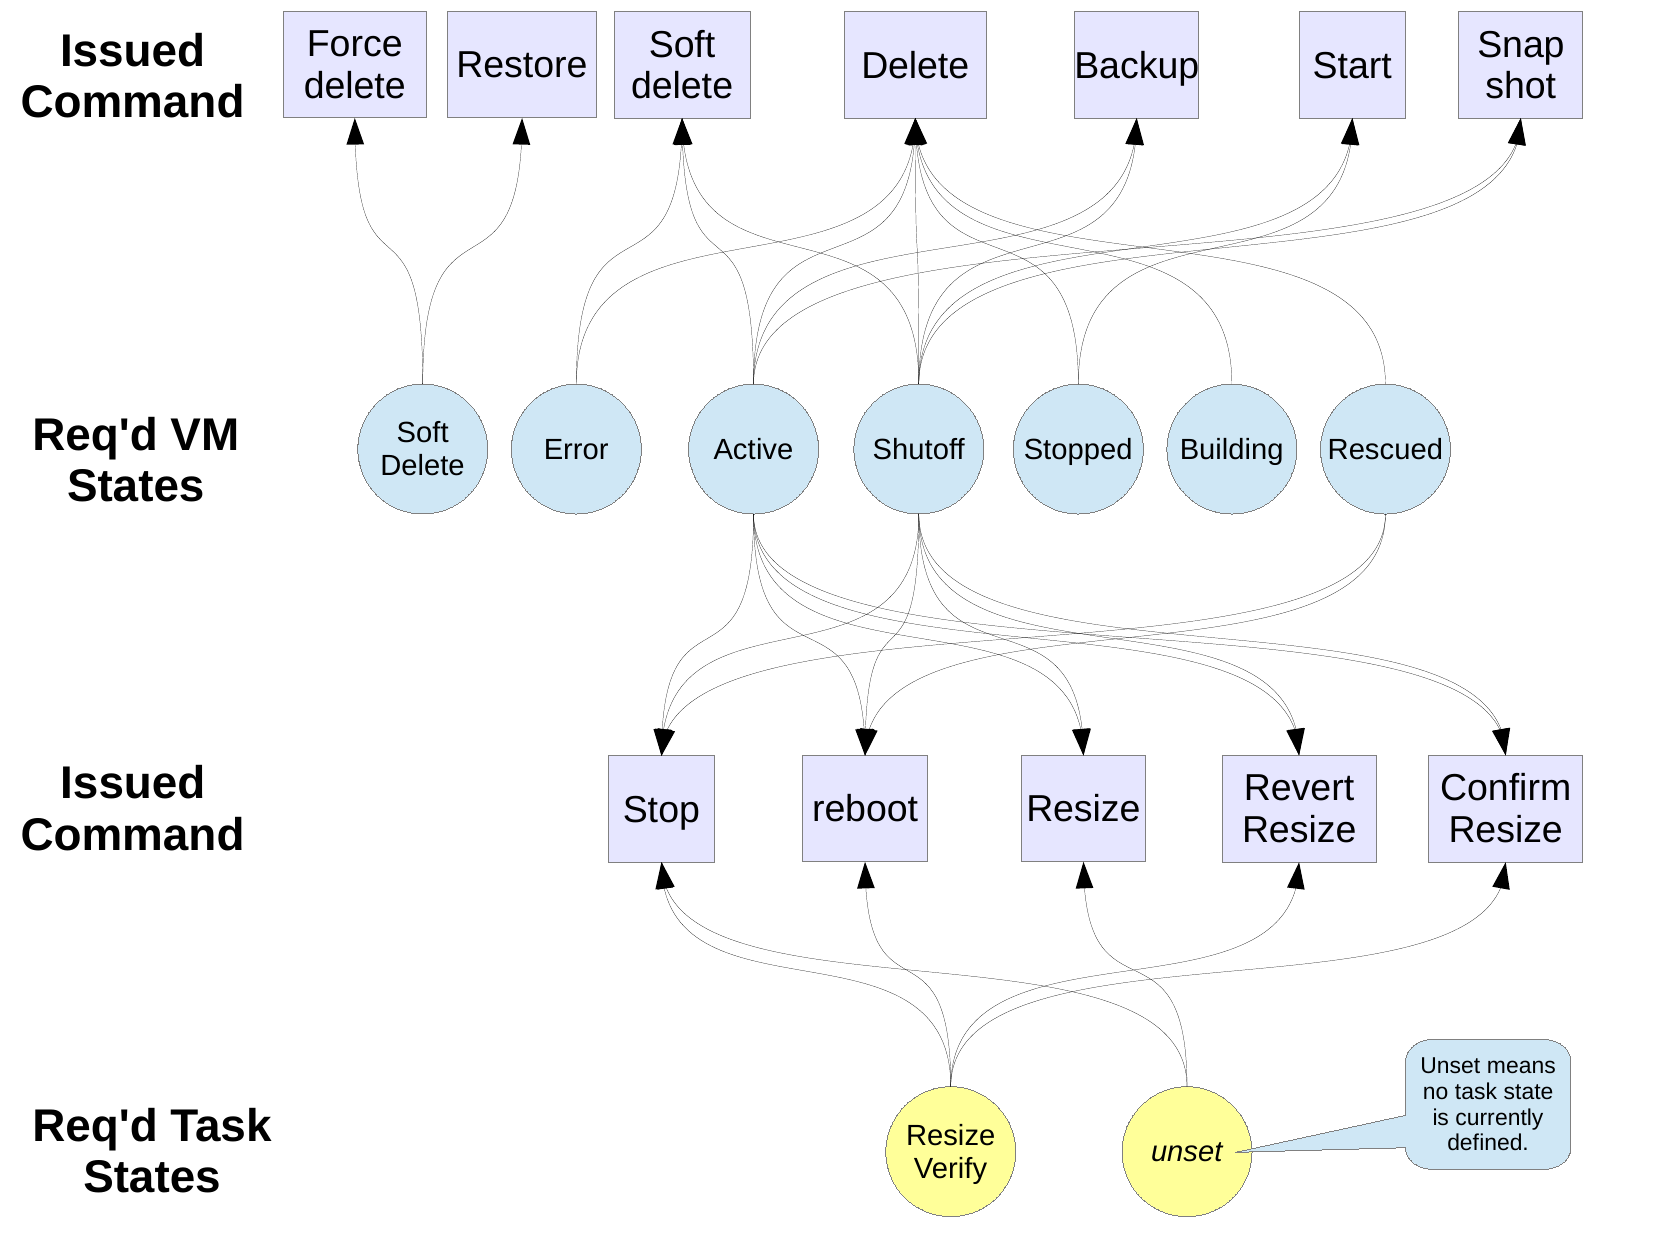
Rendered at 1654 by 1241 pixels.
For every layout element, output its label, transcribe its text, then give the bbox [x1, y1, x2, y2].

text_box Force delete [283, 11, 427, 118]
text_box Revert Resize [1222, 755, 1377, 863]
text_box Req'd Task States [17, 1092, 287, 1212]
text_box Stopped [1013, 384, 1144, 515]
text_box Soft Delete [357, 383, 488, 514]
text_box Req'd VM States [17, 401, 255, 521]
text_box Delete [844, 11, 987, 119]
text_box Resize Verify [885, 1086, 1016, 1217]
text_box Active [688, 384, 819, 515]
text_box Start [1299, 11, 1406, 119]
text_box Building [1166, 384, 1297, 515]
text_box Issued Command [5, 17, 260, 138]
text_box Soft delete [614, 11, 751, 119]
text_box Restore [447, 11, 597, 118]
text_box Shutoff [853, 383, 984, 514]
text_box Confirm Resize [1428, 755, 1583, 863]
text_box Snap shot [1458, 11, 1583, 119]
text_box Unset means no task state is currently defined. [1235, 1039, 1571, 1170]
text_box unset [1122, 1086, 1253, 1217]
text_box reboot [802, 755, 928, 862]
text_box Issued Command [5, 750, 260, 870]
text_box Rescued [1320, 384, 1451, 515]
text_box Error [511, 384, 642, 515]
text_box Stop [608, 755, 715, 863]
text_box Resize [1021, 755, 1146, 862]
text_box Backup [1074, 11, 1199, 119]
